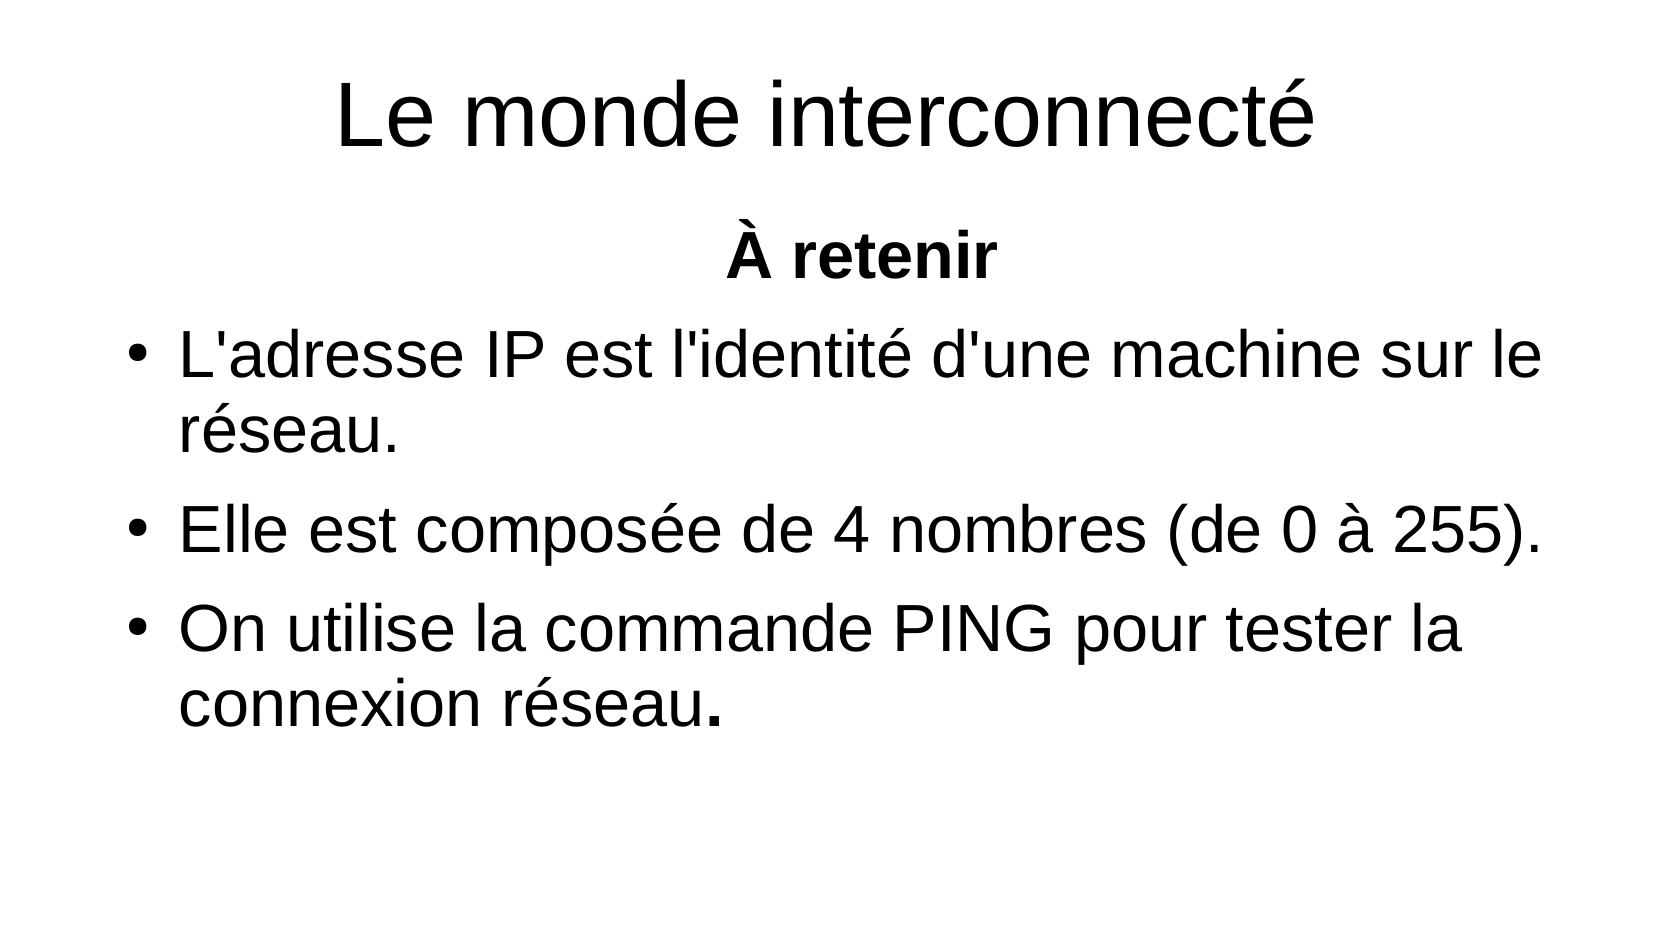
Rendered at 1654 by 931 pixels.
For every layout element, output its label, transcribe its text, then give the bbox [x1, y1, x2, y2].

list À retenir L'adresse IP est l'identité d'une machine sur le réseau. Elle est composée de 4 nombres (de 0 à 255). On utilise la commande PING pour tester la connexion réseau. [82, 217, 1571, 758]
title Le monde interconnecté [82, 37, 1571, 193]
